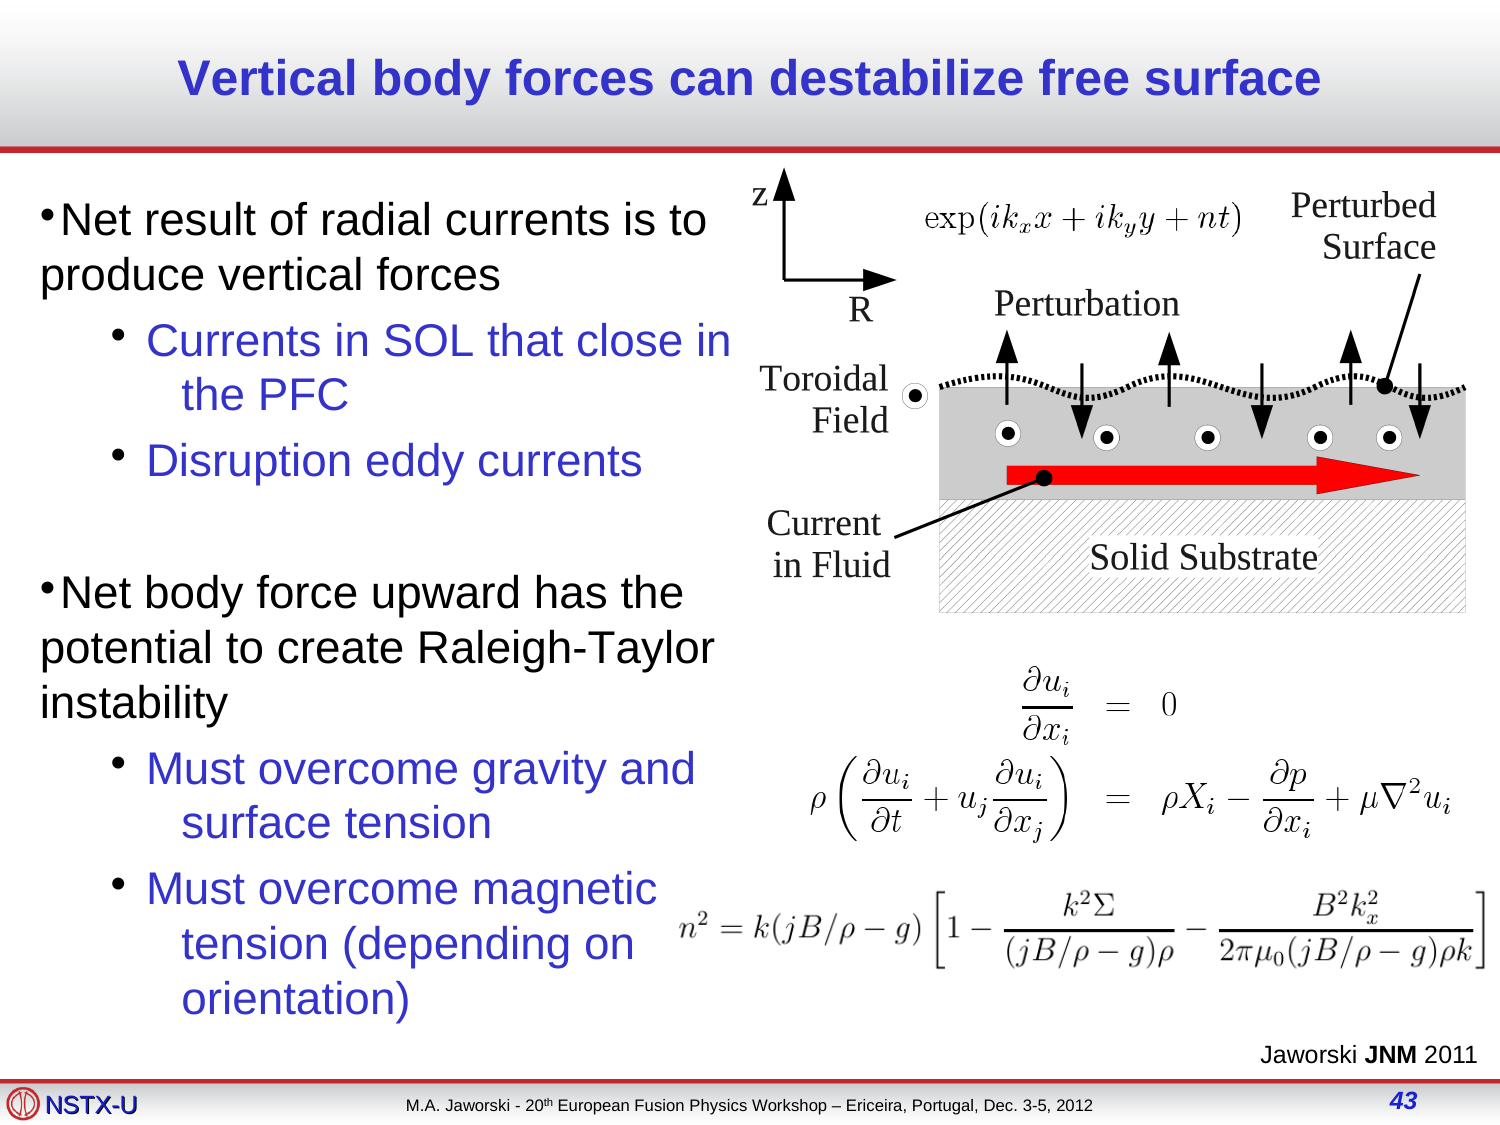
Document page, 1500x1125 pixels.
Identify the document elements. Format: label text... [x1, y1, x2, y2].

list Net result of radial currents is to produce vertical forces Currents in SOL that close in the PFC Disruption eddy currents Net body force upward has the potential to create Raleigh-Taylor instability Must overcome gravity and surface tension Must overcome magnetic tension (depending on orientation) [24, 182, 751, 1042]
picture [744, 161, 1497, 847]
title Vertical body forces can destabilize free surface [0, 0, 1500, 158]
text_box Jaworski JNM 2011 [1245, 1030, 1494, 1073]
text_box 43 [1374, 1076, 1500, 1124]
picture [669, 876, 1495, 980]
